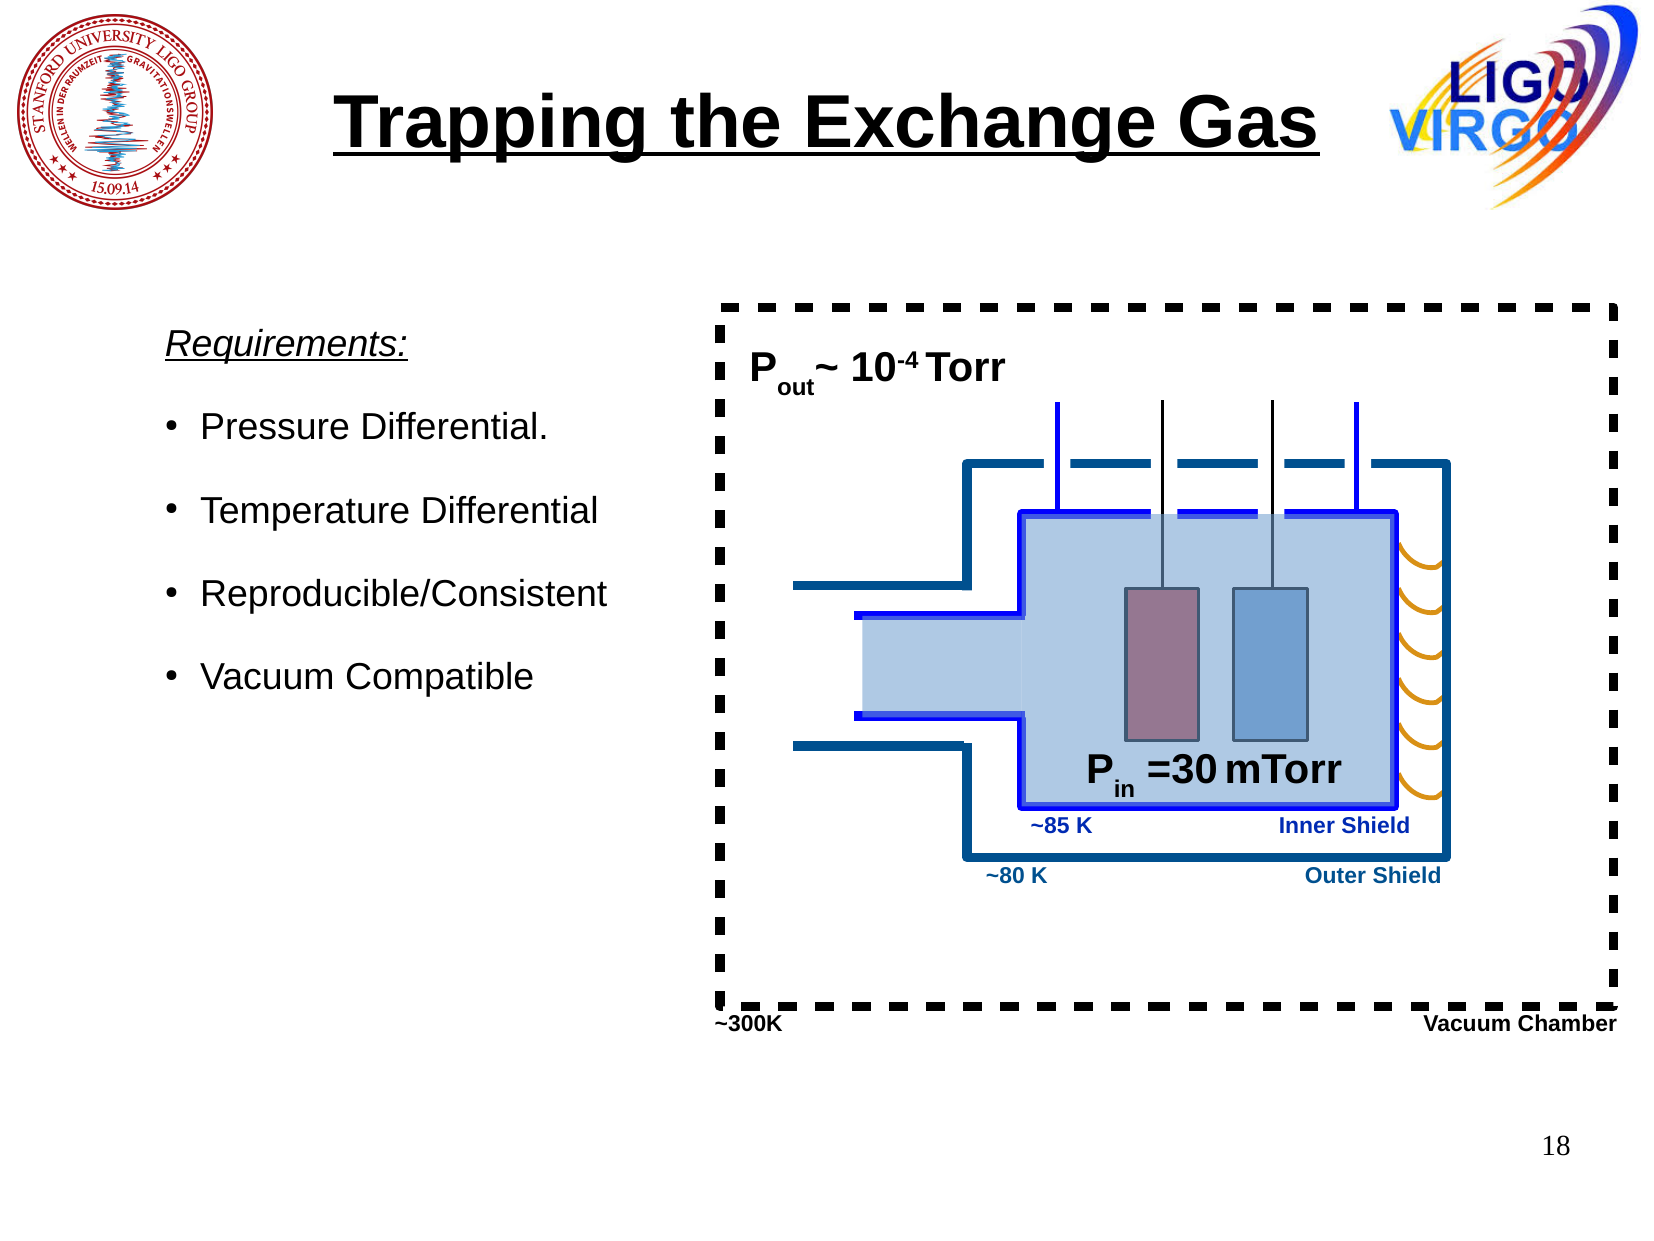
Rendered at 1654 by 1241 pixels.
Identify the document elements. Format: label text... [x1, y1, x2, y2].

text_box Requirements: Pressure Differential. Temperature Differential Reproducible/Consistent Vacuum Compatible [150, 315, 646, 706]
text_box Pout~ 10-4 Torr [734, 336, 1027, 409]
picture [17, 14, 213, 210]
text_box ~300K [699, 1003, 933, 1070]
title Trapping the Exchange Gas [82, 17, 1571, 226]
text_box [758, 430, 1395, 807]
text_box Outer Shield [1290, 855, 1459, 922]
text_box ~80 K [971, 855, 1140, 922]
text_box ~85 K [1015, 805, 1224, 846]
text_box Pin =30 mTorr [1071, 738, 1363, 810]
text_box [1043, 355, 1071, 508]
text_box Vacuum Chamber [1408, 1003, 1642, 1070]
picture [1372, 0, 1654, 210]
text_box Inner Shield [1263, 805, 1472, 846]
text_box [1344, 355, 1372, 508]
